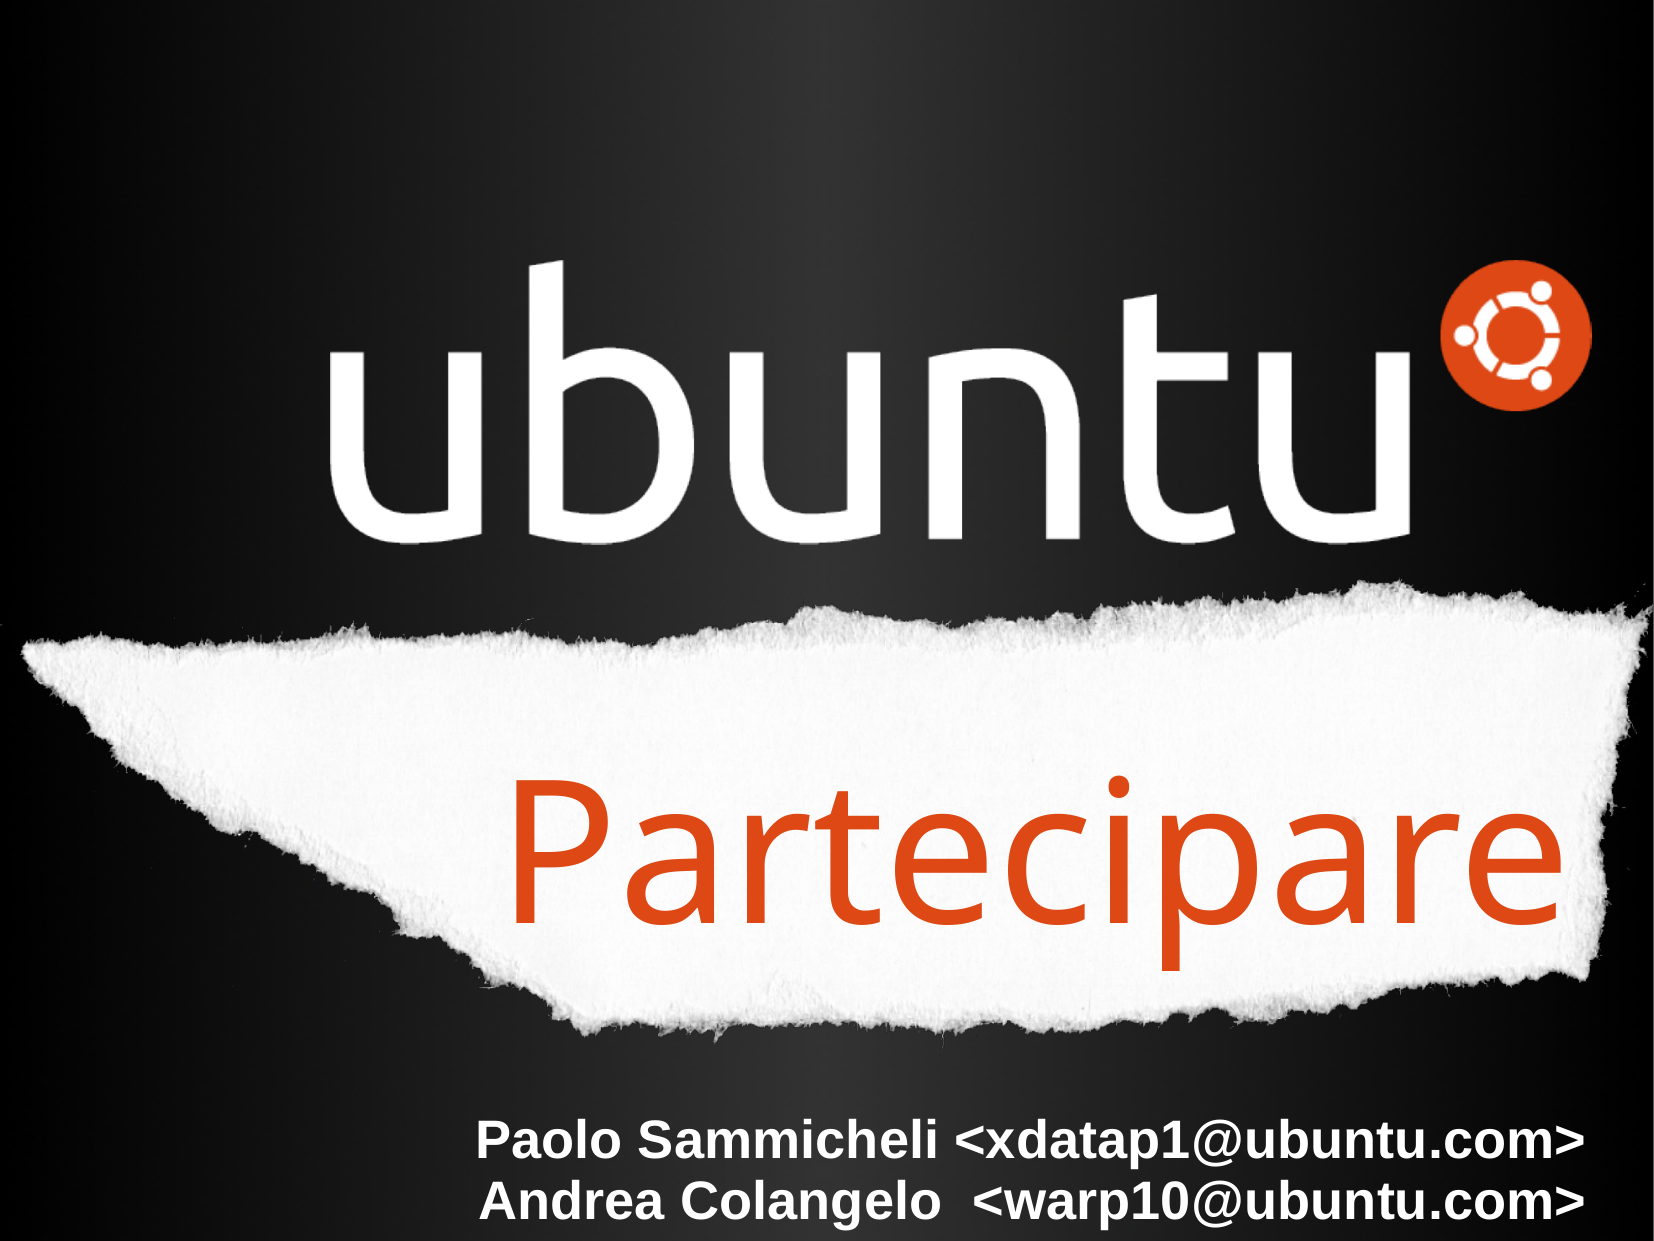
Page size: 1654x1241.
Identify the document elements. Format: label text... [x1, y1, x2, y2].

picture [0, 0, 1654, 1241]
text_box Paolo Sammicheli <xdatap1@ubuntu.com> Andrea Colangelo <warp10@ubuntu.com> [0, 1102, 1603, 1241]
text_box Partecipare [319, 702, 1587, 942]
